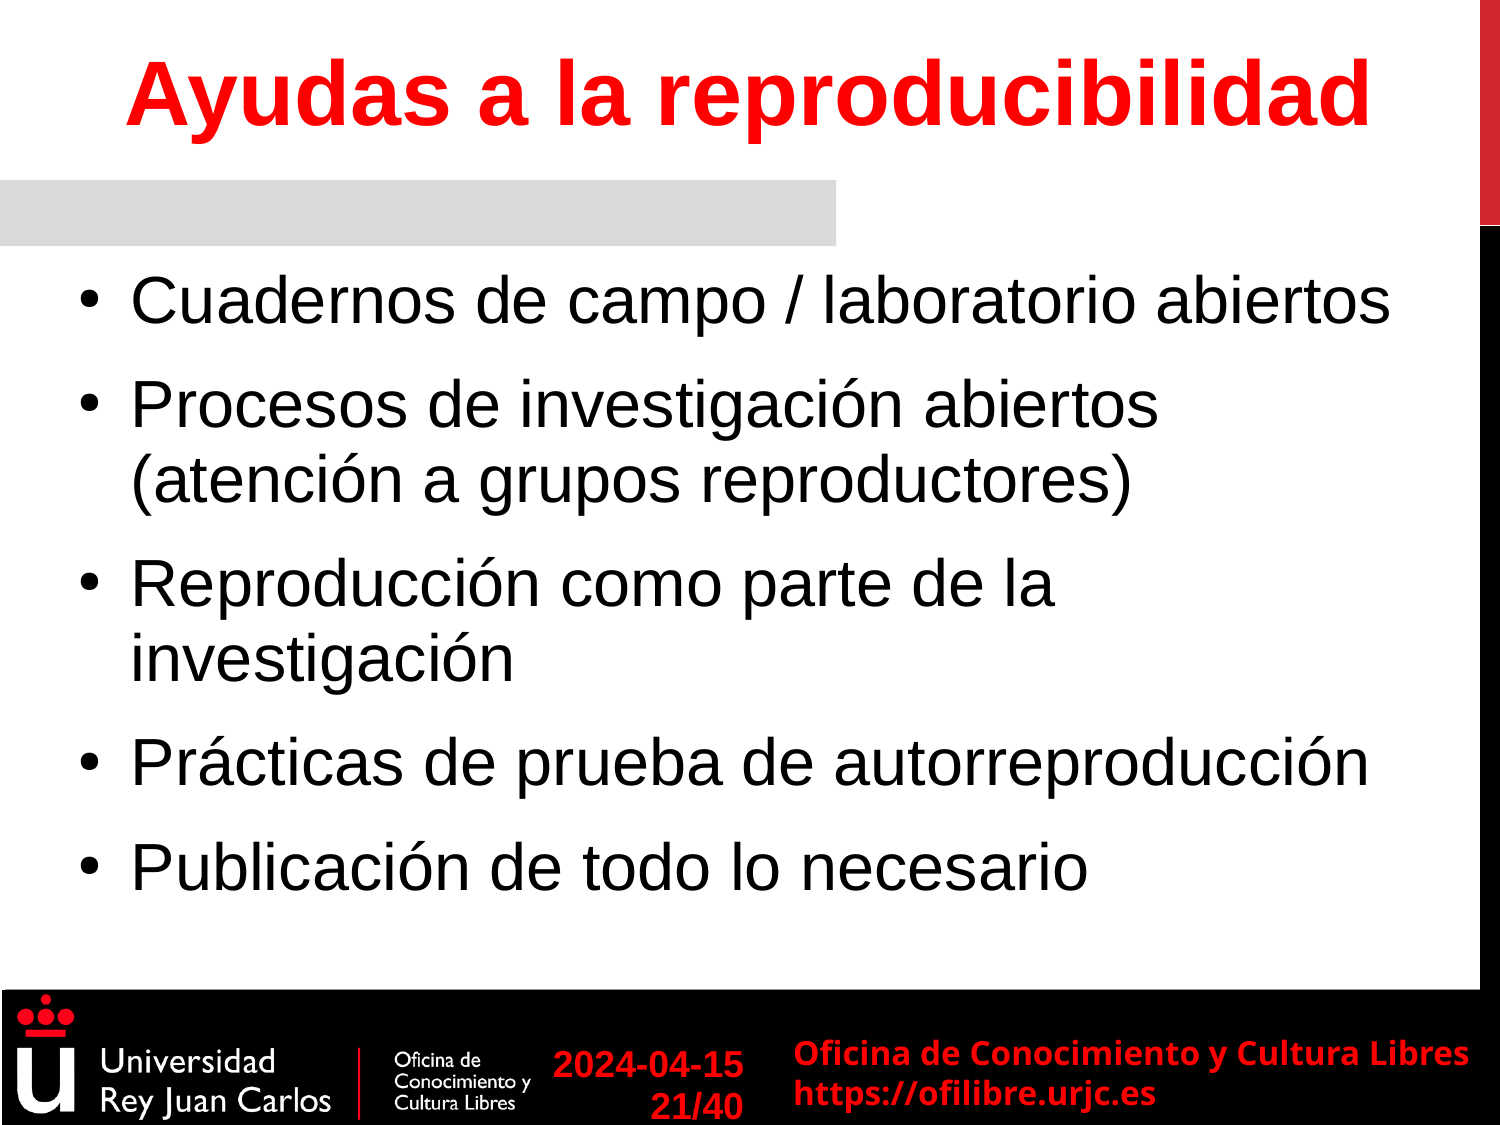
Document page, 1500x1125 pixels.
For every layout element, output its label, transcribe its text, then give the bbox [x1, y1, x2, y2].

title Ayudas a la reproducibilidad [75, 15, 1425, 172]
picture [17, 994, 531, 1120]
list Cuadernos de campo / laboratorio abiertos Procesos de investigación abiertos (atención a grupos reproductores) Reproducción como parte de la investigación Prácticas de prueba de autorreproducción Publicación de todo lo necesario [60, 263, 1426, 961]
